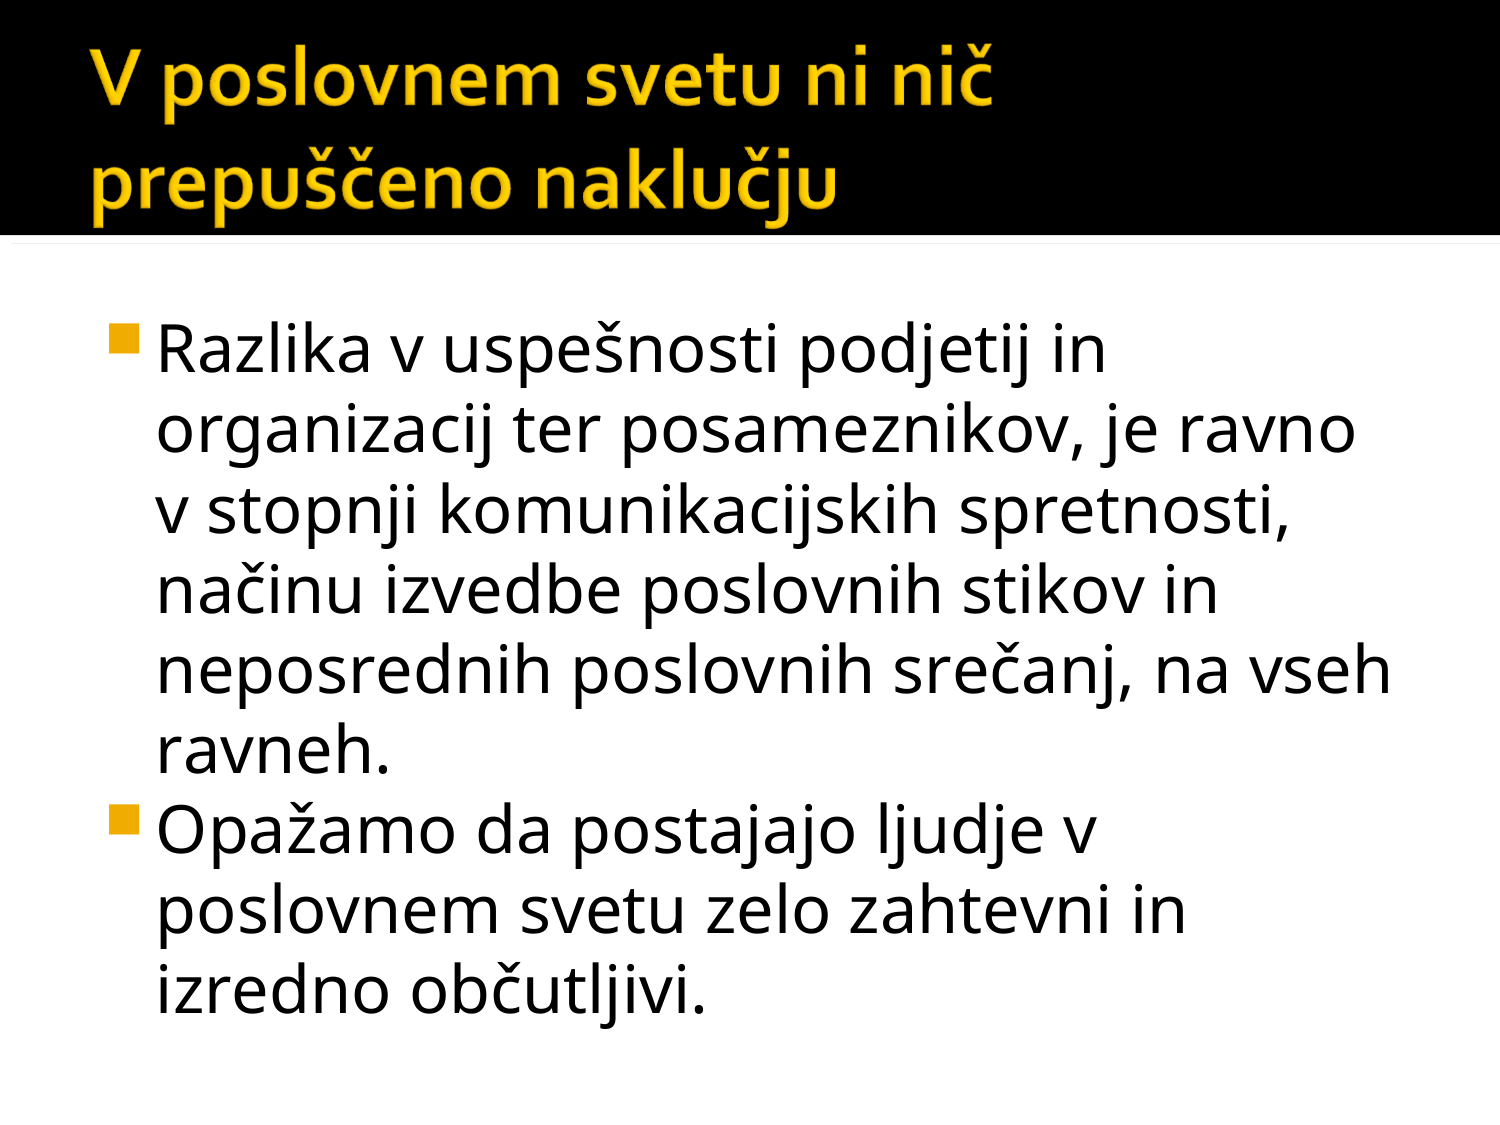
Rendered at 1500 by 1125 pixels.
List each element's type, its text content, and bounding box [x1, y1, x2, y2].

text_box [35, 0, 1427, 234]
list Razlika v uspešnosti podjetij in organizacij ter posameznikov, je ravno v stopnji komunikacijskih spretnosti, načinu izvedbe poslovnih stikov in neposrednih poslovnih srečanj, na vseh ravneh. Opažamo da postajajo ljudje v poslovnem svetu zelo zahtevni in izredno občutljivi. [75, 291, 1426, 1051]
